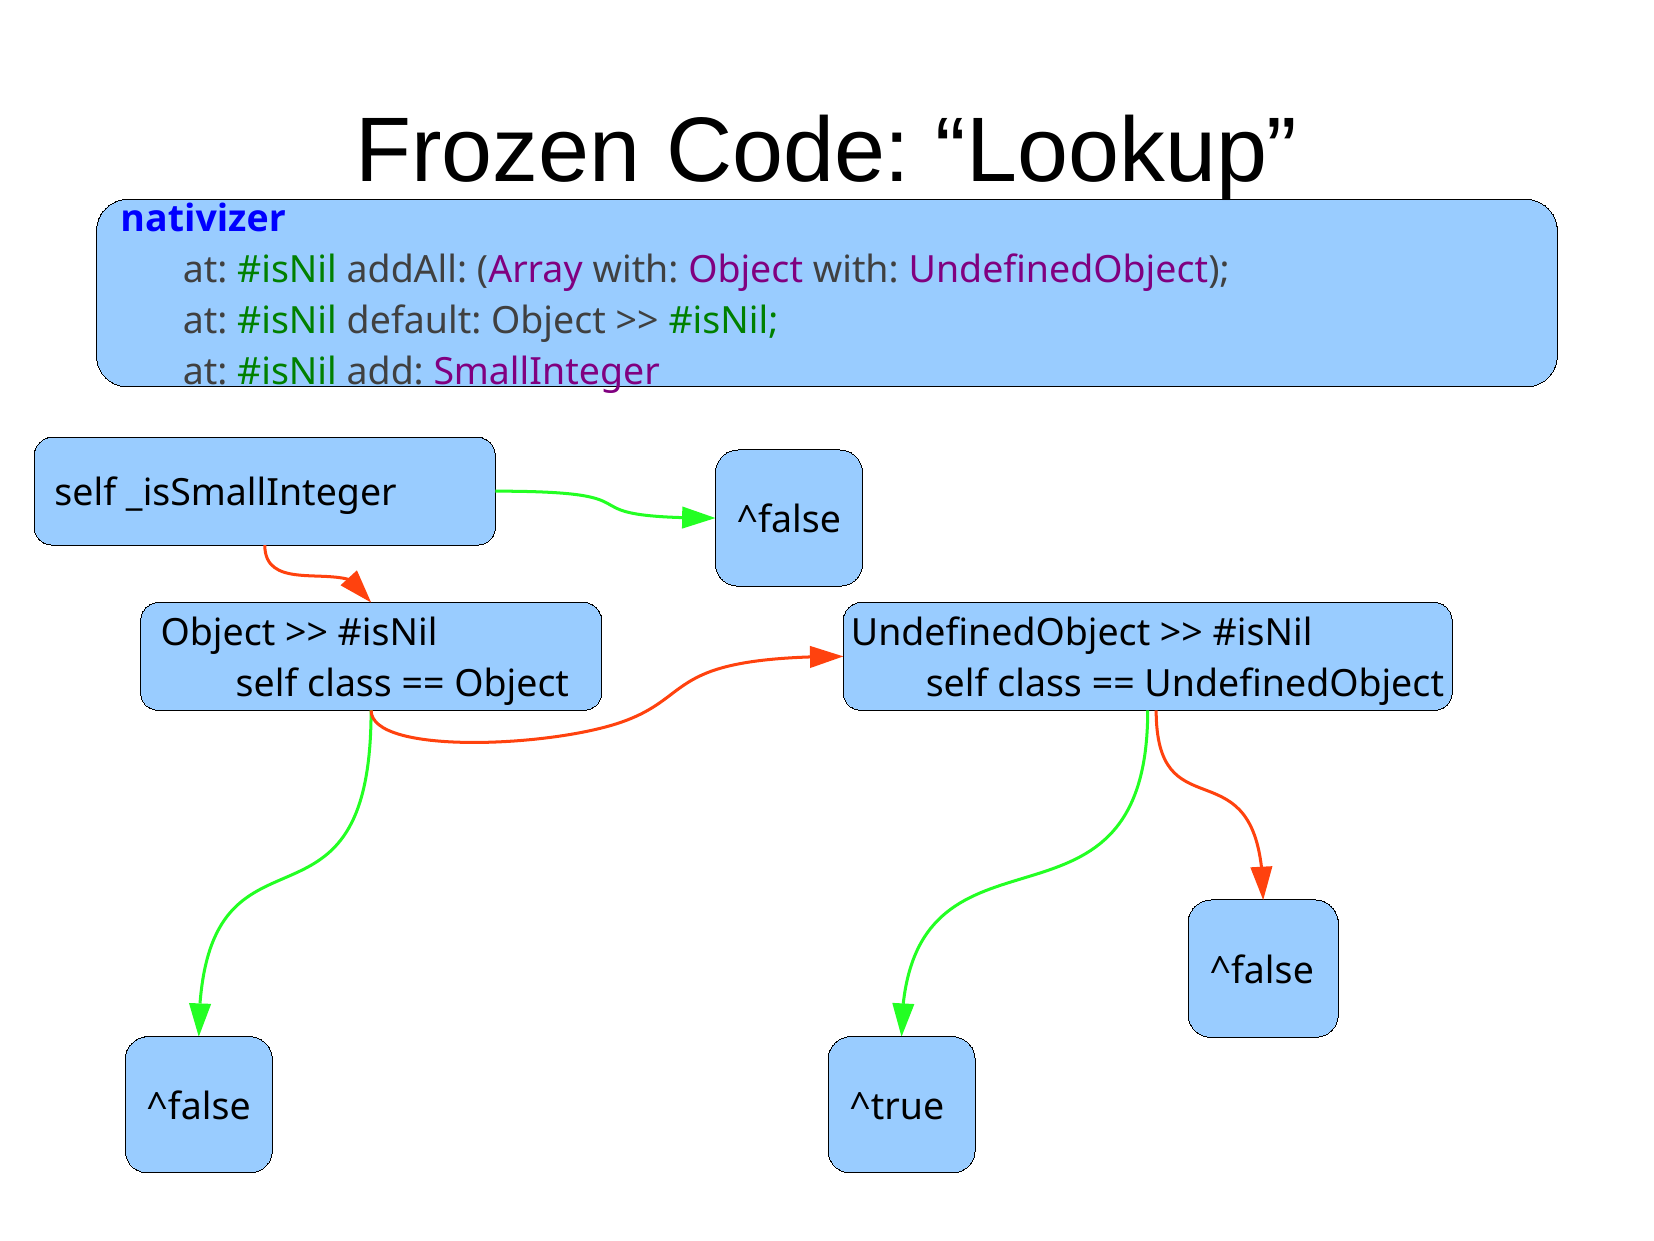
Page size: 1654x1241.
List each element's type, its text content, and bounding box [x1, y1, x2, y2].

text_box ^false [715, 449, 863, 587]
text_box self _isSmallInteger [34, 437, 496, 546]
text_box UndefinedObject >> #isNil self class == UndefinedObject [843, 602, 1453, 711]
text_box Frozen Code: “Lookup” [143, 91, 1511, 209]
text_box nativizer at: #isNil addAll: (Array with: Object with: UndefinedObject); at: #isNil default: Object >> #isNil; at: #isNil add: SmallInteger [96, 199, 1558, 387]
text_box ^false [1188, 899, 1339, 1038]
text_box Object >> #isNil self class == Object [140, 602, 602, 711]
text_box ^false [125, 1036, 273, 1173]
text_box ^true [828, 1036, 976, 1173]
